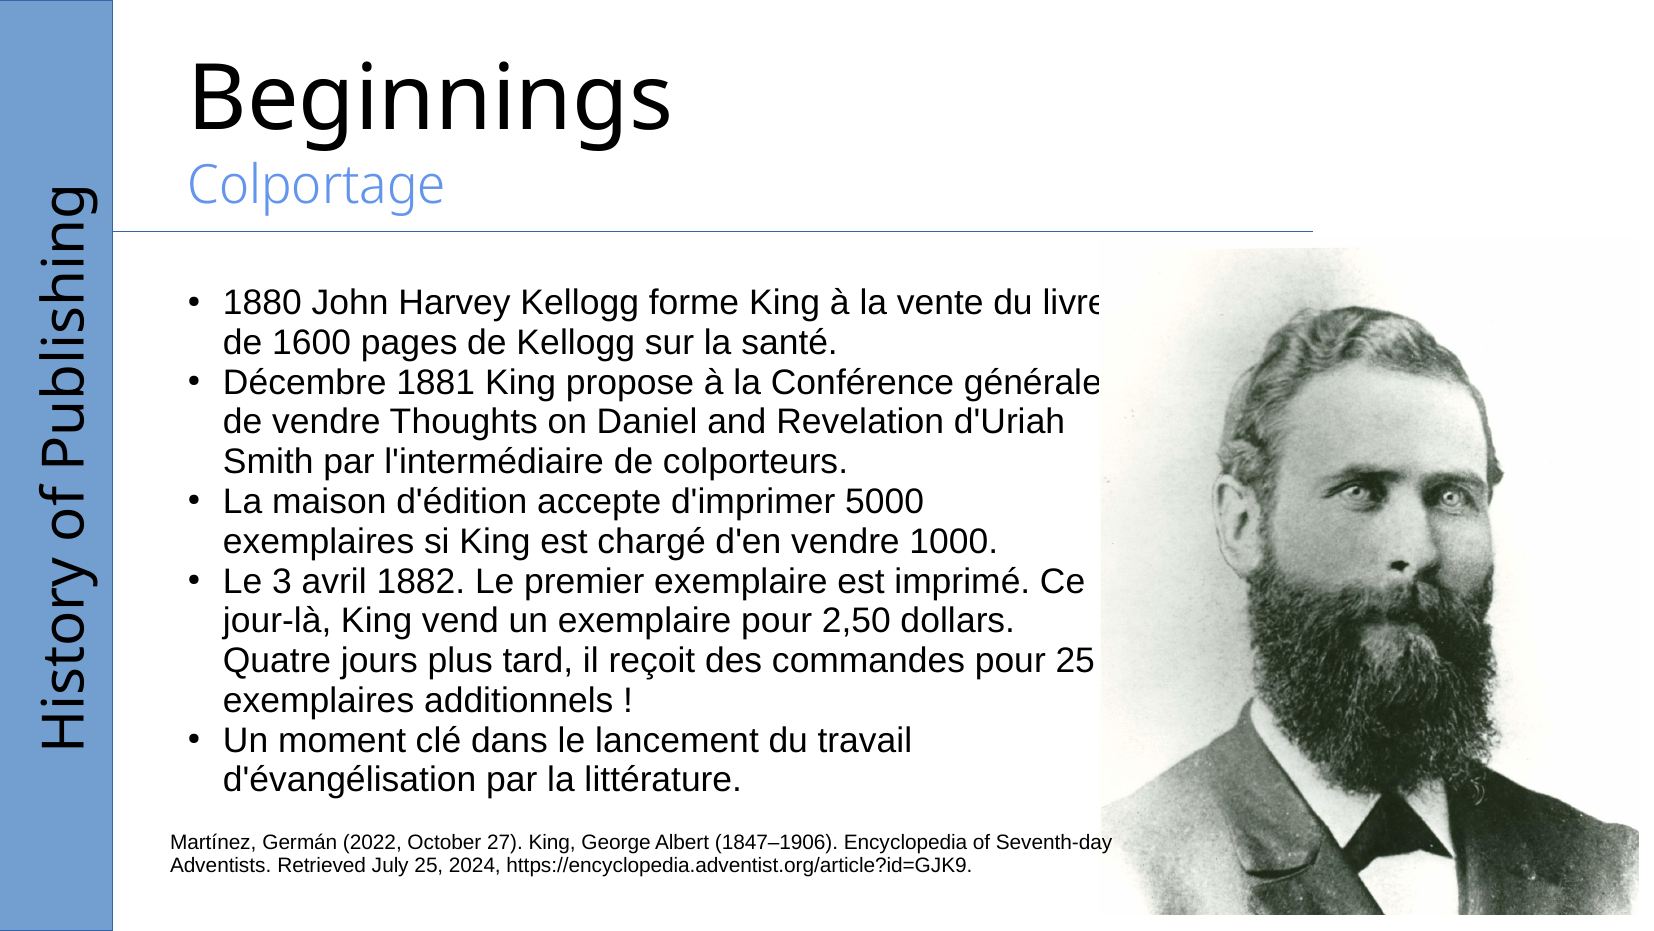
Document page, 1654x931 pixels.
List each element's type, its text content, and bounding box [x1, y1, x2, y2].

title Colportage [187, 125, 1571, 239]
text_box [0, 0, 113, 931]
text_box Martínez, Germán (2022, October 27). King, George Albert (1847–1906). Encyclopedia of Seventh-day Adventists. Retrieved July 25, 2024, https://encyclopedia.adventist.org/article?id=GJK9. [155, 822, 1163, 931]
subtitle 1880 John Harvey Kellogg forme King à la vente du livre de 1600 pages de Kellogg sur la santé. Décembre 1881 King propose à la Conférence générale de vendre Thoughts on Daniel and Revelation d'Uriah Smith par l'intermédiaire de colporteurs. La maison d'édition accepte d'imprimer 5000 exemplaires si King est chargé d'en vendre 1000. Le 3 avril 1882. Le premier exemplaire est imprimé. Ce jour-là, King vend un exemplaire pour 2,50 dollars. Quatre jours plus tard, il reçoit des commandes pour 25 exemplaires additionnels ! Un moment clé dans le lancement du travail d'évangélisation par la littérature. [187, 282, 1099, 822]
title Beginnings [187, 33, 1571, 125]
picture [1099, 238, 1639, 915]
text_box History of Publishing [13, 37, 105, 901]
